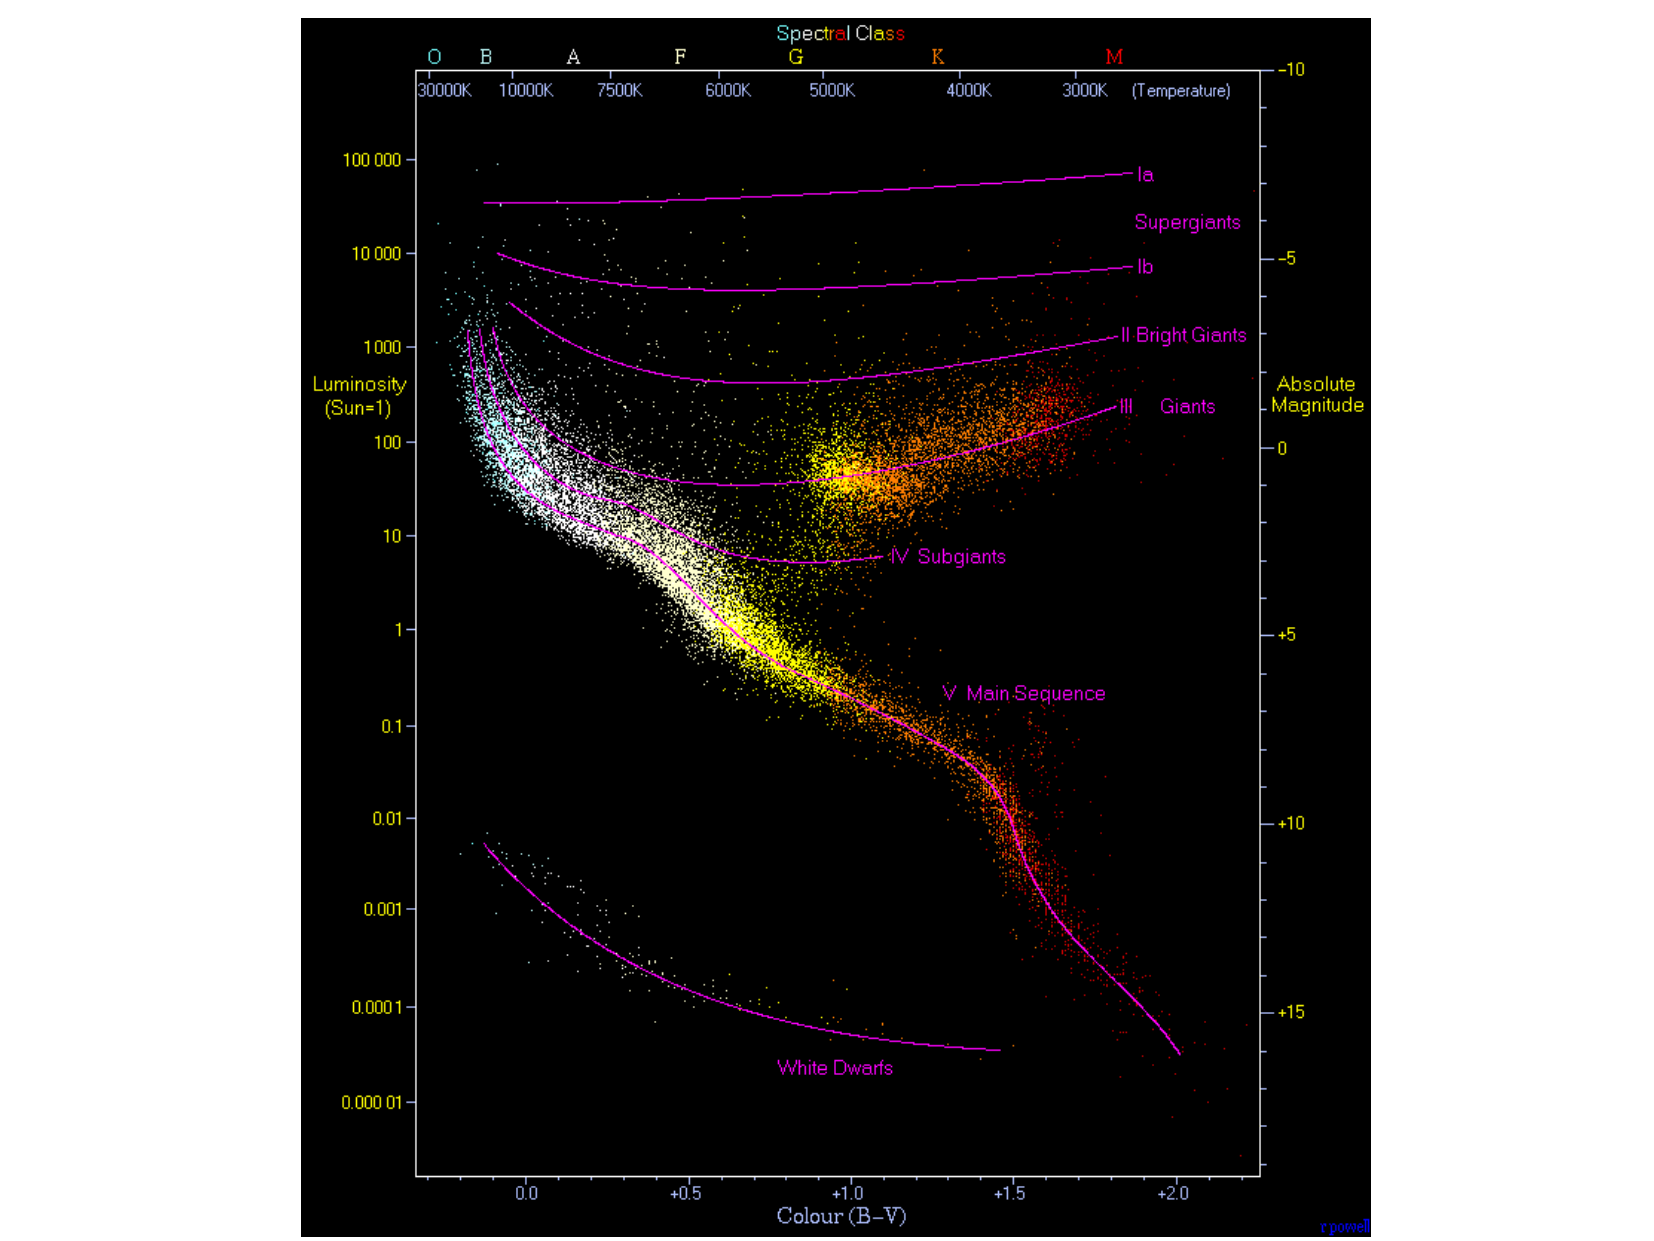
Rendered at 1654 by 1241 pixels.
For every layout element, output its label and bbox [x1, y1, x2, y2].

picture [301, 18, 1371, 1237]
